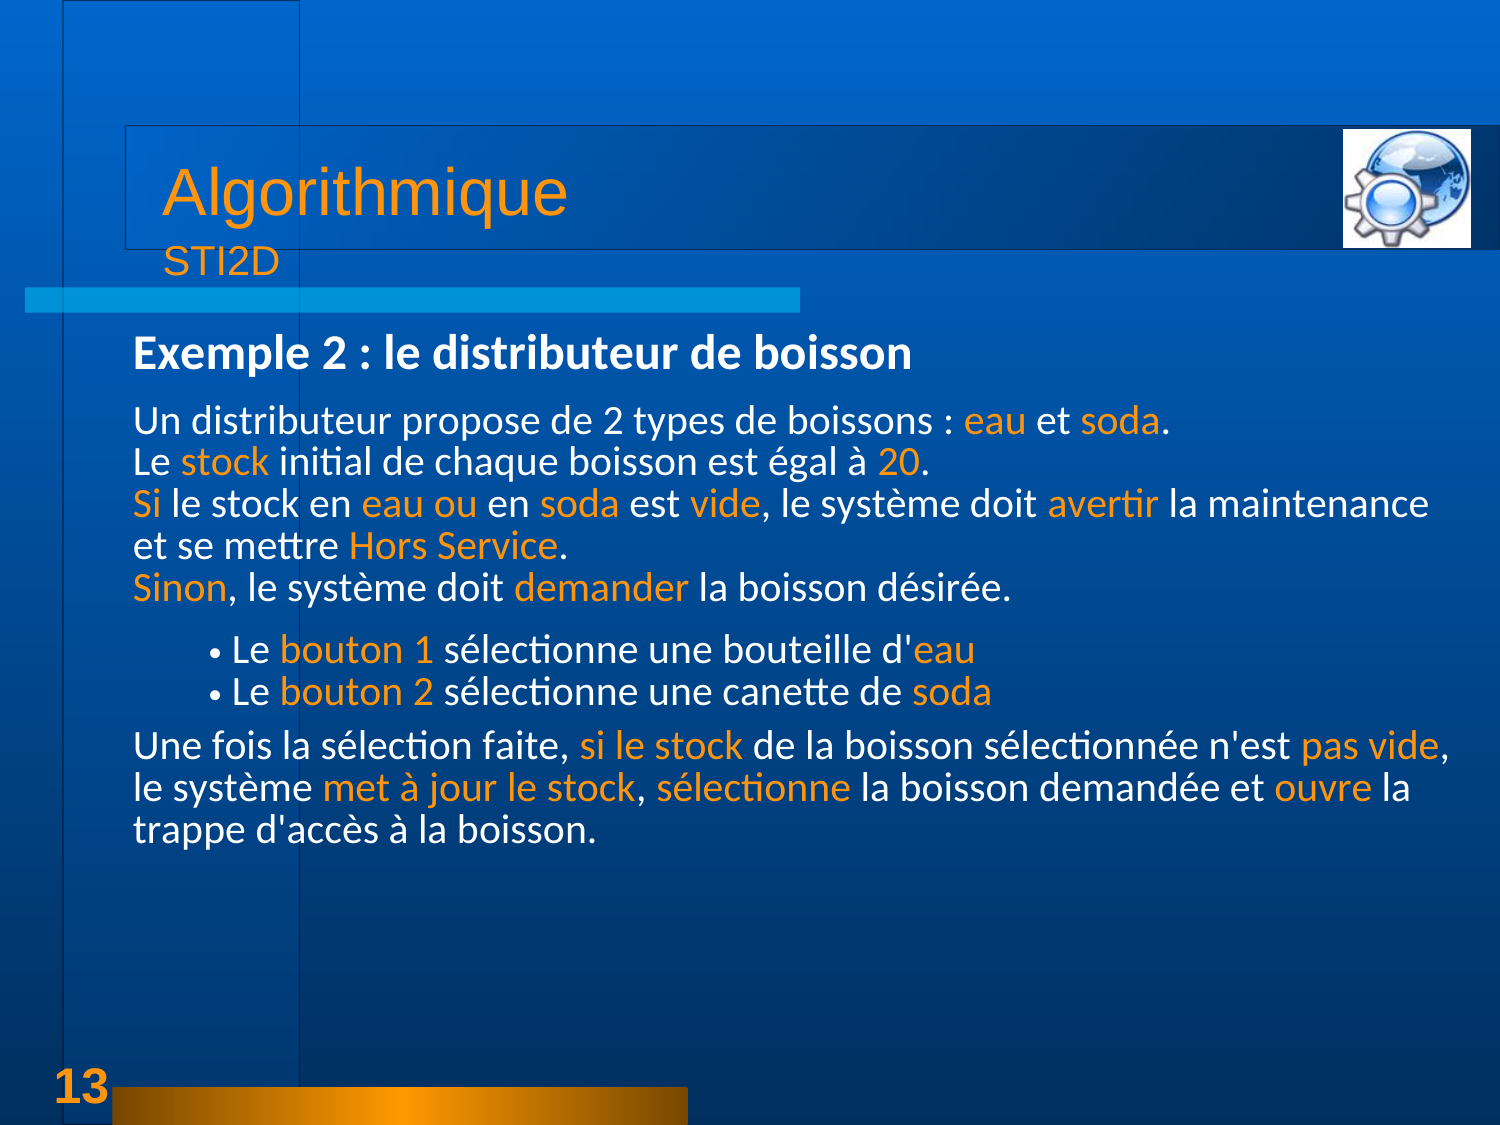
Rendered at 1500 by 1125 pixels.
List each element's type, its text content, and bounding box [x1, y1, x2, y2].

picture [1343, 129, 1471, 248]
text_box Exemple 2 : le distributeur de boisson Un distributeur propose de 2 types de boissons : eau et soda. Le stock initial de chaque boisson est égal à 20. Si le stock en eau ou en soda est vide, le système doit avertir la maintenance et se mettre Hors Service. Sinon, le système doit demander la boisson désirée. Le bouton 1 sélectionne une bouteille d'eau Le bouton 2 sélectionne une canette de soda Une fois la sélection faite, si le stock de la boisson sélectionnée n'est pas vide, le système met à jour le stock, sélectionne la boisson demandée et ouvre la trappe d'accès à la boisson. [118, 324, 1477, 977]
